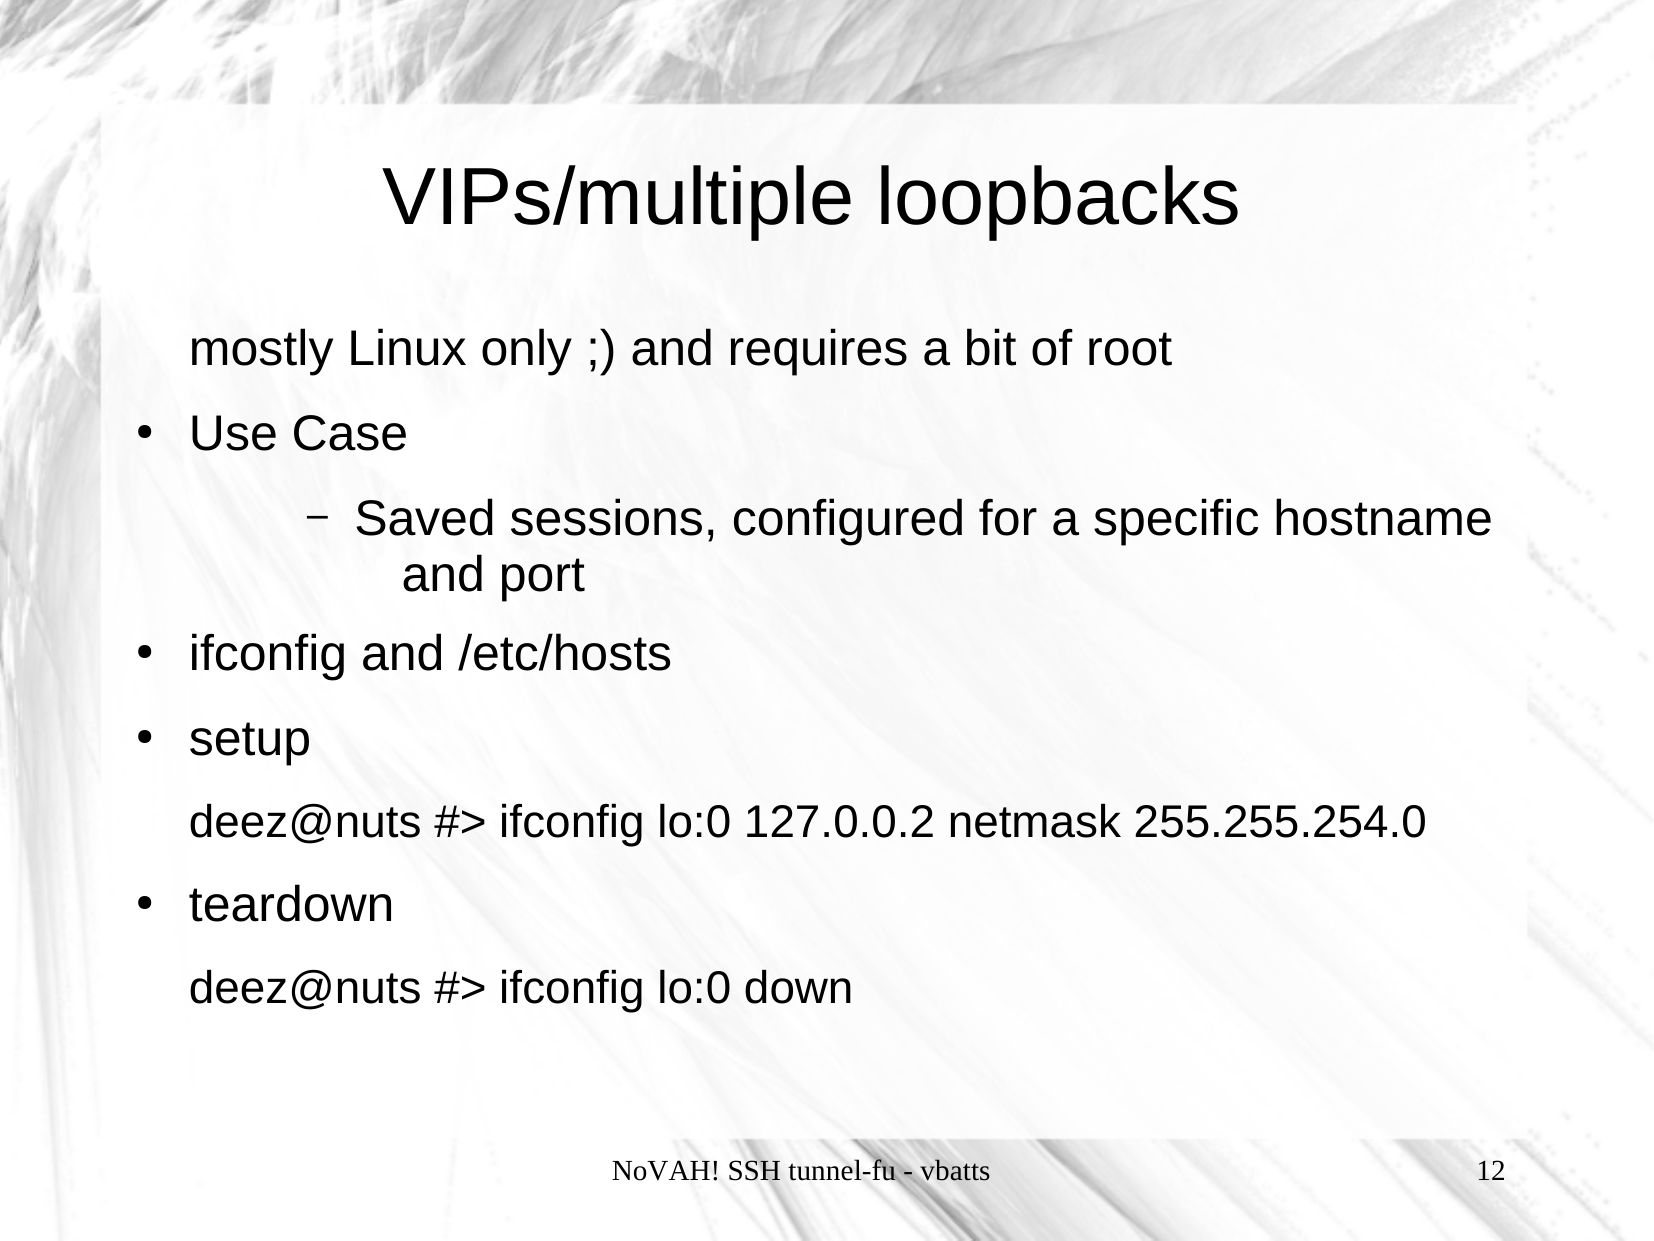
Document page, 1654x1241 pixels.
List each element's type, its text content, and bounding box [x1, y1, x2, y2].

picture [0, 0, 1654, 1241]
list mostly Linux only ;) and requires a bit of root Use Case Saved sessions, configured for a specific hostname and port ifconfig and /etc/hosts setup deez@nuts #> ifconfig lo:0 127.0.0.2 netmask 255.255.254.0 teardown deez@nuts #> ifconfig lo:0 down [118, 319, 1571, 1139]
title VIPs/multiple loopbacks [118, 112, 1506, 281]
